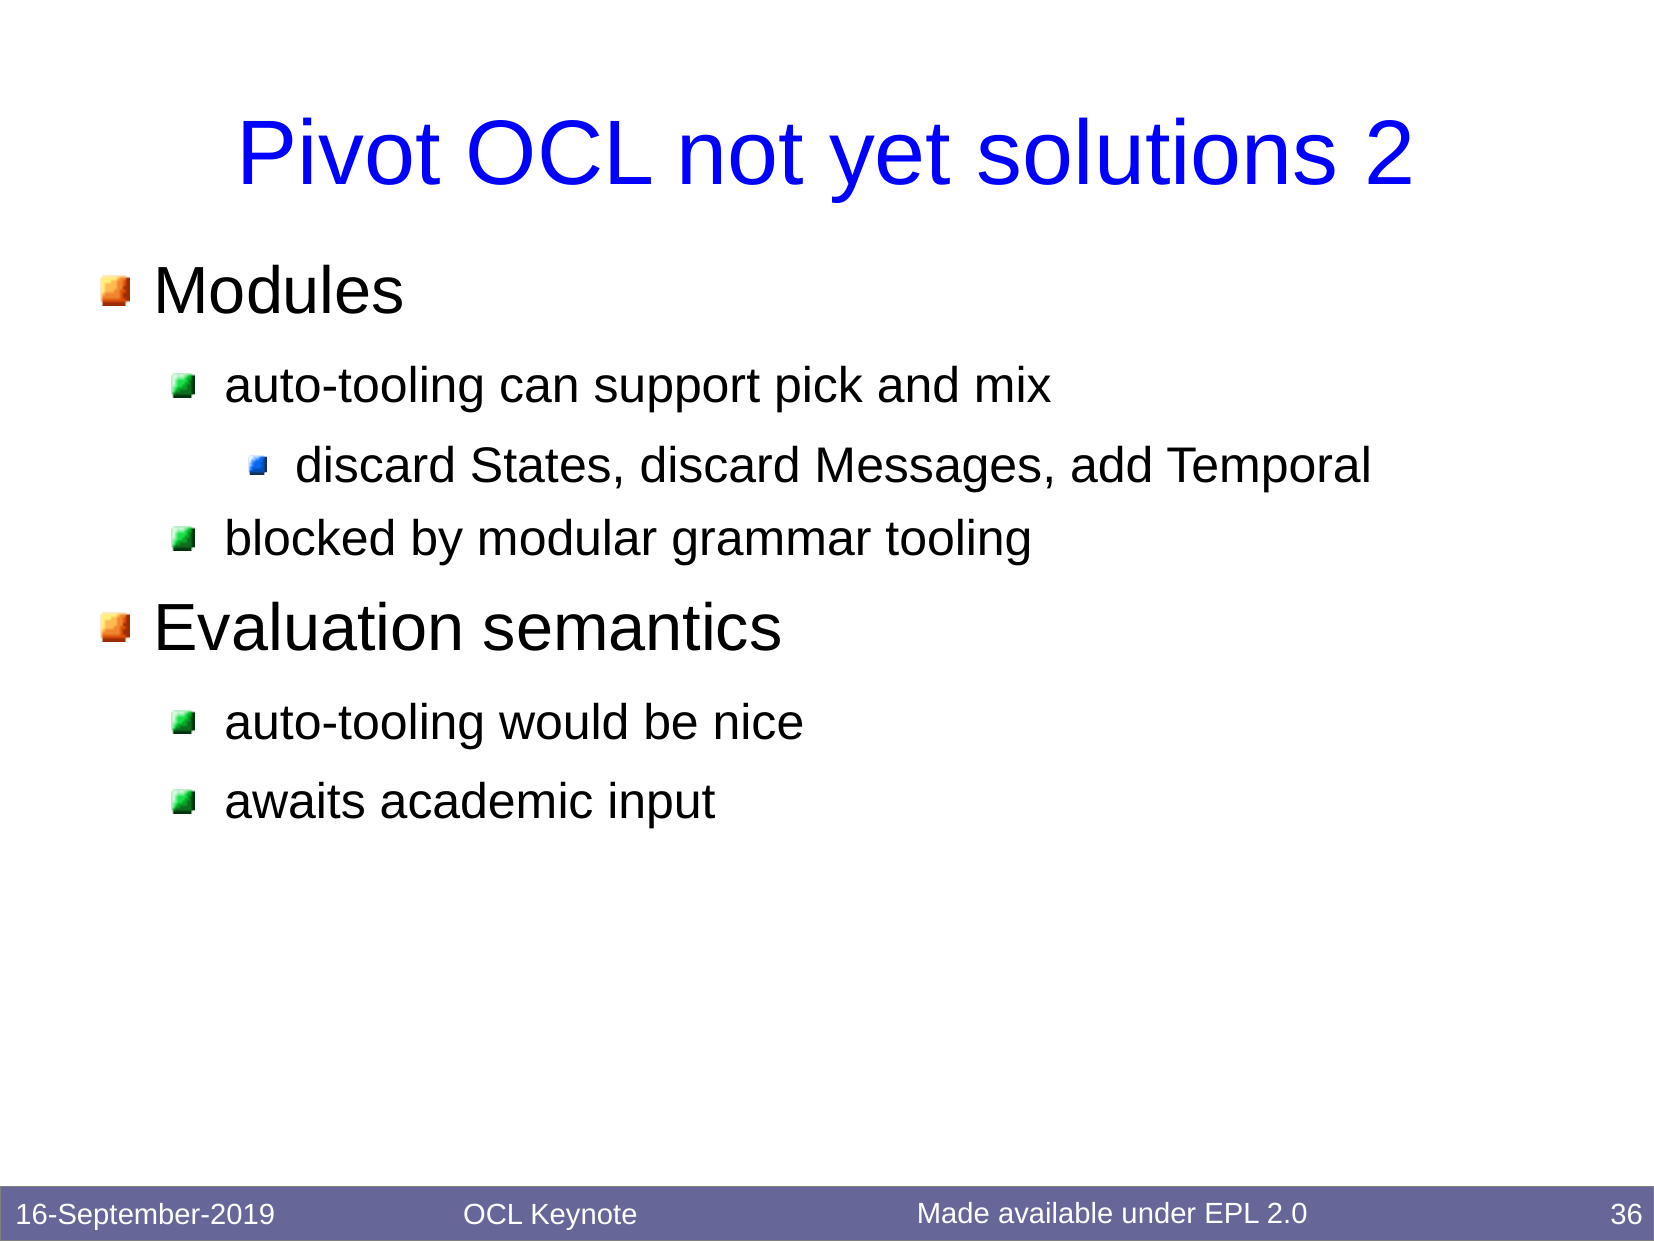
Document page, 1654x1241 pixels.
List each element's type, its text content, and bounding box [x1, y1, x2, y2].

title Pivot OCL not yet solutions 2 [82, 49, 1571, 253]
list Modules auto-tooling can support pick and mix discard States, discard Messages, add Temporal blocked by modular grammar tooling Evaluation semantics auto-tooling would be nice awaits academic input [82, 253, 1654, 1241]
